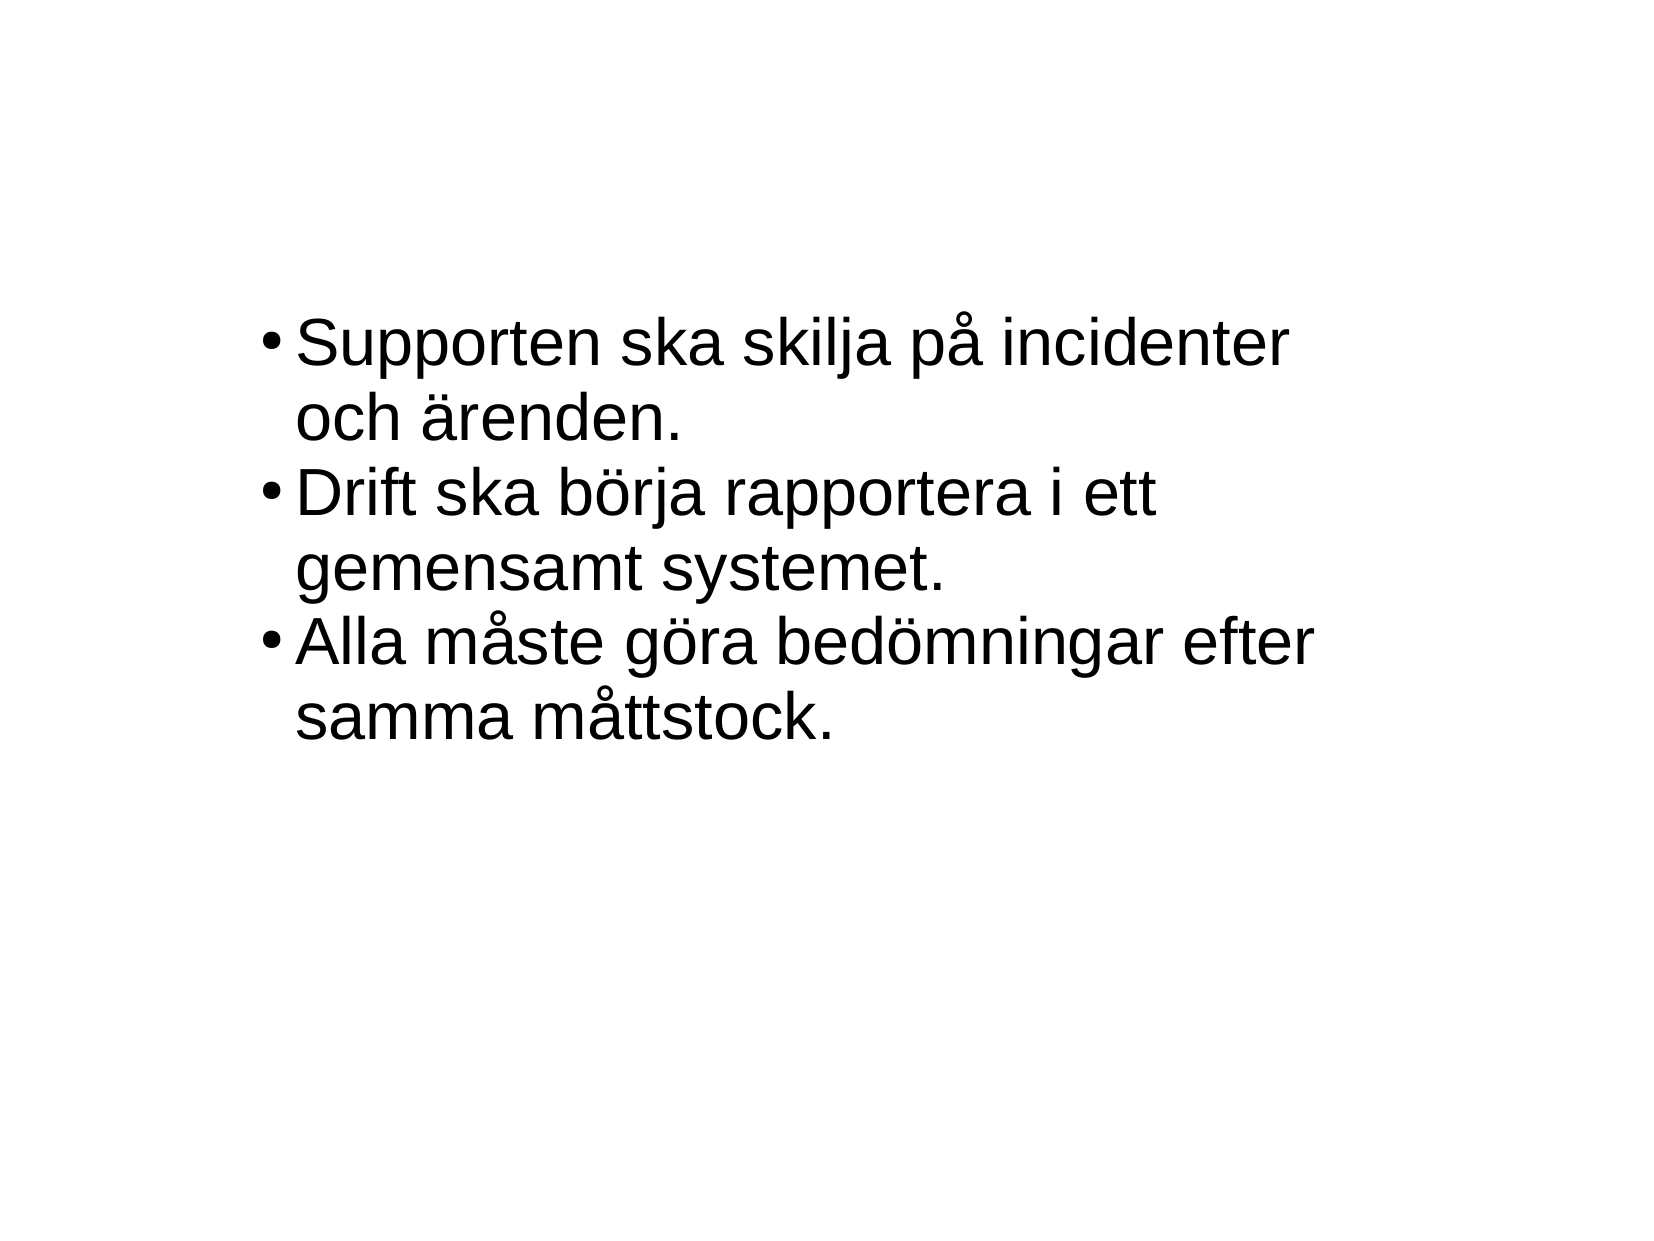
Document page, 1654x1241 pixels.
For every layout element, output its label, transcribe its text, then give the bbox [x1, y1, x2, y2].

subtitle Supporten ska skilja på incidenter och ärenden. Drift ska börja rapportera i ett gemensamt systemet. Alla måste göra bedömningar efter samma måttstock. [82, 49, 1571, 1010]
